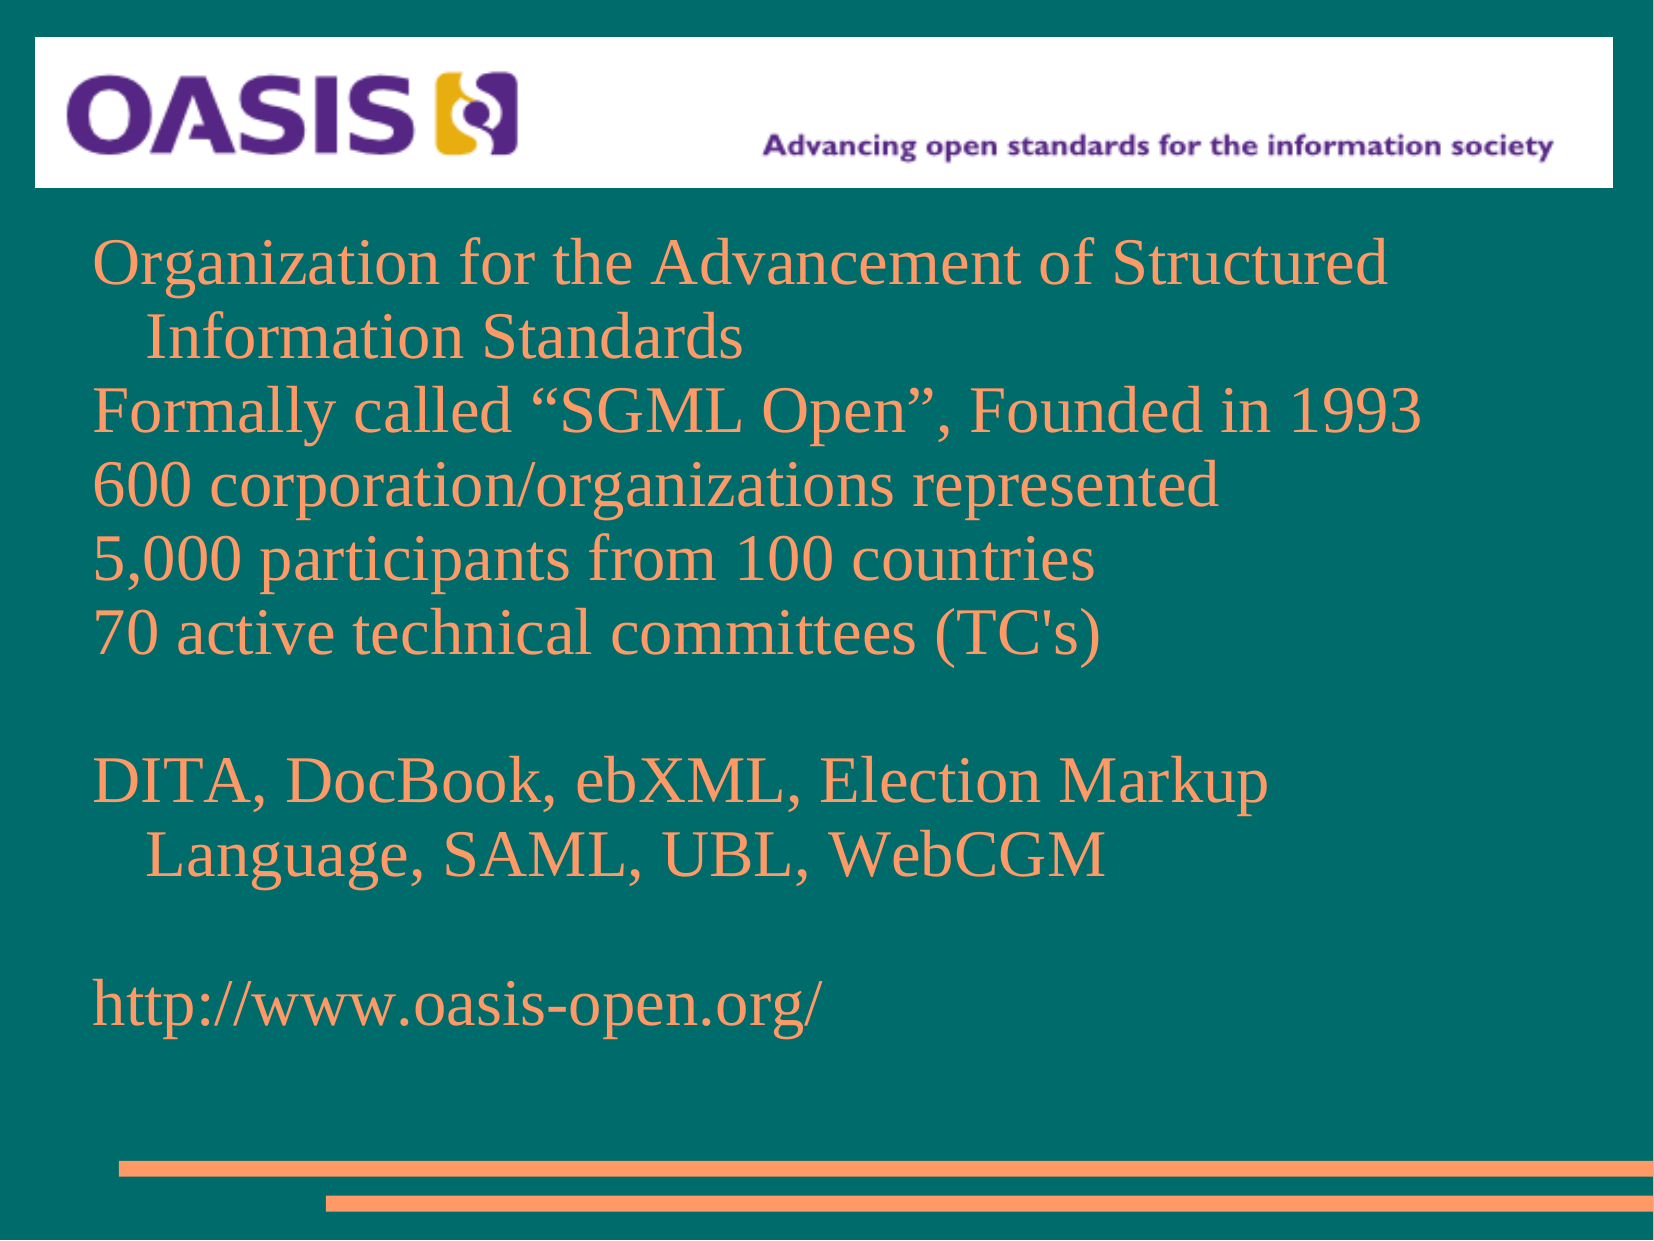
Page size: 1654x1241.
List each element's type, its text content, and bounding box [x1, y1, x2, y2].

list Organization for the Advancement of Structured Information Standards Formally called “SGML Open”, Founded in 1993 600 corporation/organizations represented 5,000 participants from 100 countries 70 active technical committees (TC's) DITA, DocBook, ebXML, Election Markup Language, SAML, UBL, WebCGM http://www.oasis-open.org/ [75, 225, 1561, 1170]
picture [35, 37, 1613, 188]
